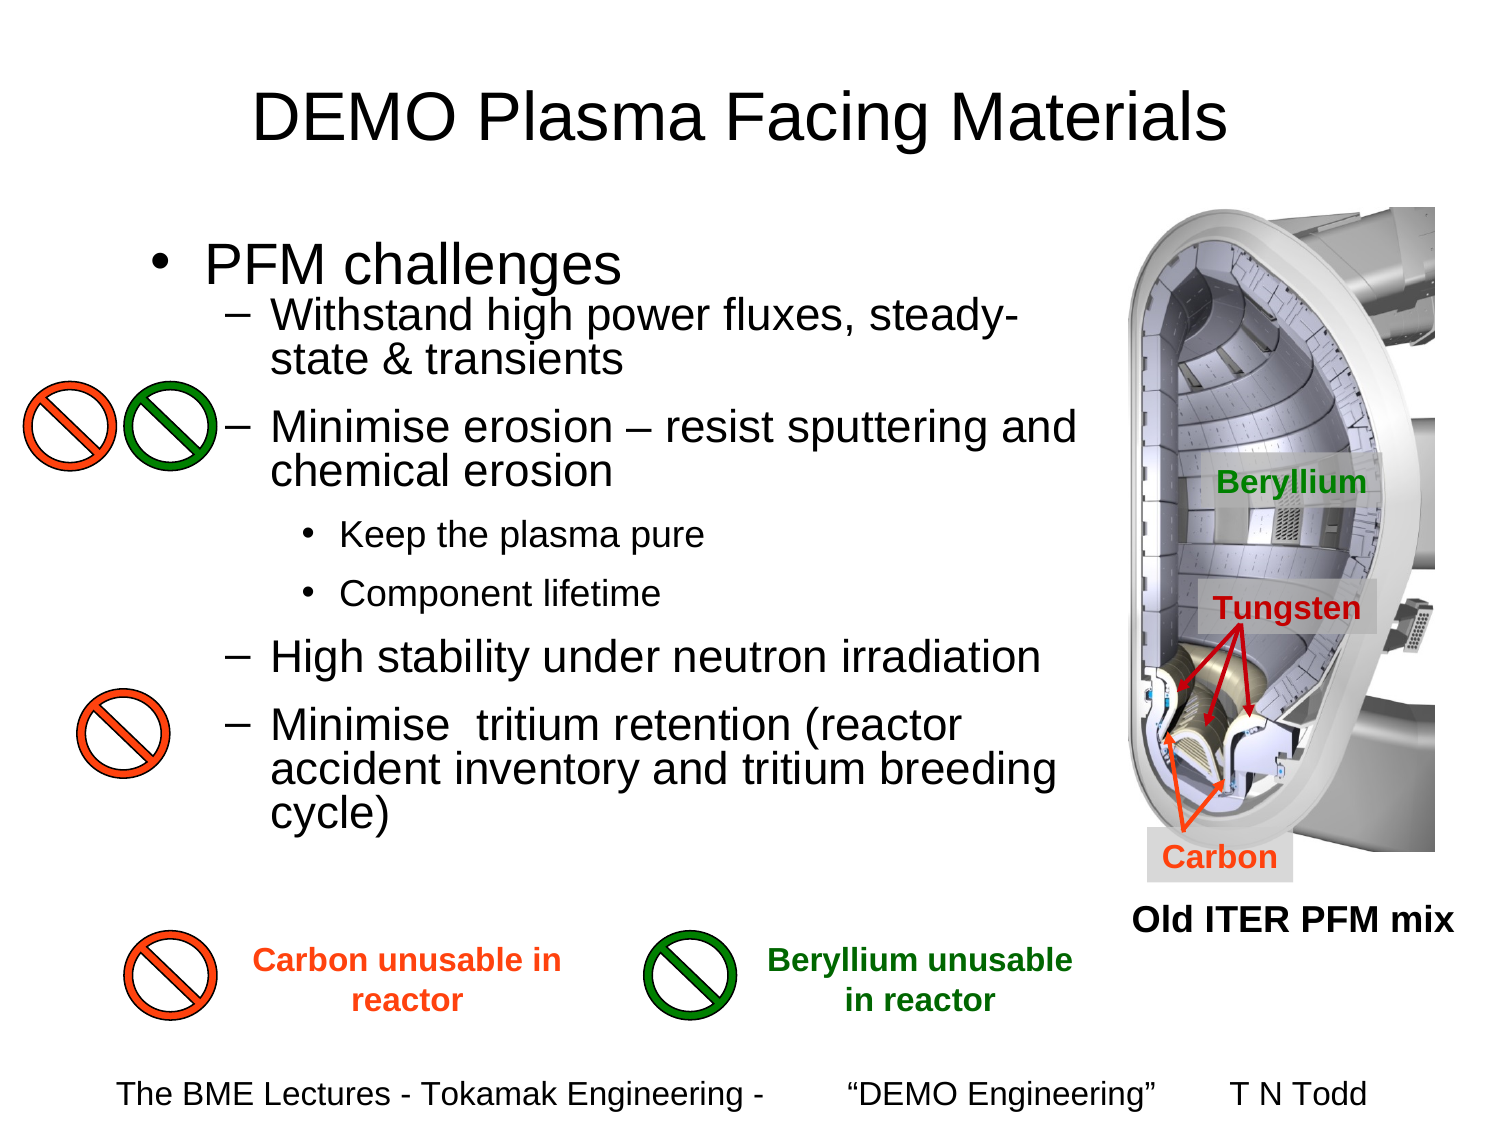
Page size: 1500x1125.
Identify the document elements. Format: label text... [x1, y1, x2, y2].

text_box DEMO Plasma Facing Materials [75, 18, 1426, 207]
text_box [76, 688, 170, 779]
text_box [123, 381, 217, 471]
text_box [643, 930, 737, 1020]
text_box Tungsten [1197, 578, 1377, 634]
text_box [123, 930, 217, 1021]
text_box Carbon [1147, 827, 1294, 883]
text_box Carbon unusable in reactor [218, 930, 597, 1026]
text_box [23, 381, 117, 471]
text_box Beryllium [1201, 452, 1383, 508]
picture [1128, 207, 1435, 852]
text_box PFM challenges Withstand high power fluxes, steady-state & transients Minimise erosion – resist sputtering and chemical erosion Keep the plasma pure Component lifetime High stability under neutron irradiation Minimise tritium retention (reactor accident inventory and tritium breeding cycle) [135, 231, 1105, 793]
text_box Beryllium unusable in reactor [750, 930, 1091, 1026]
text_box Old ITER PFM mix [1104, 887, 1483, 948]
